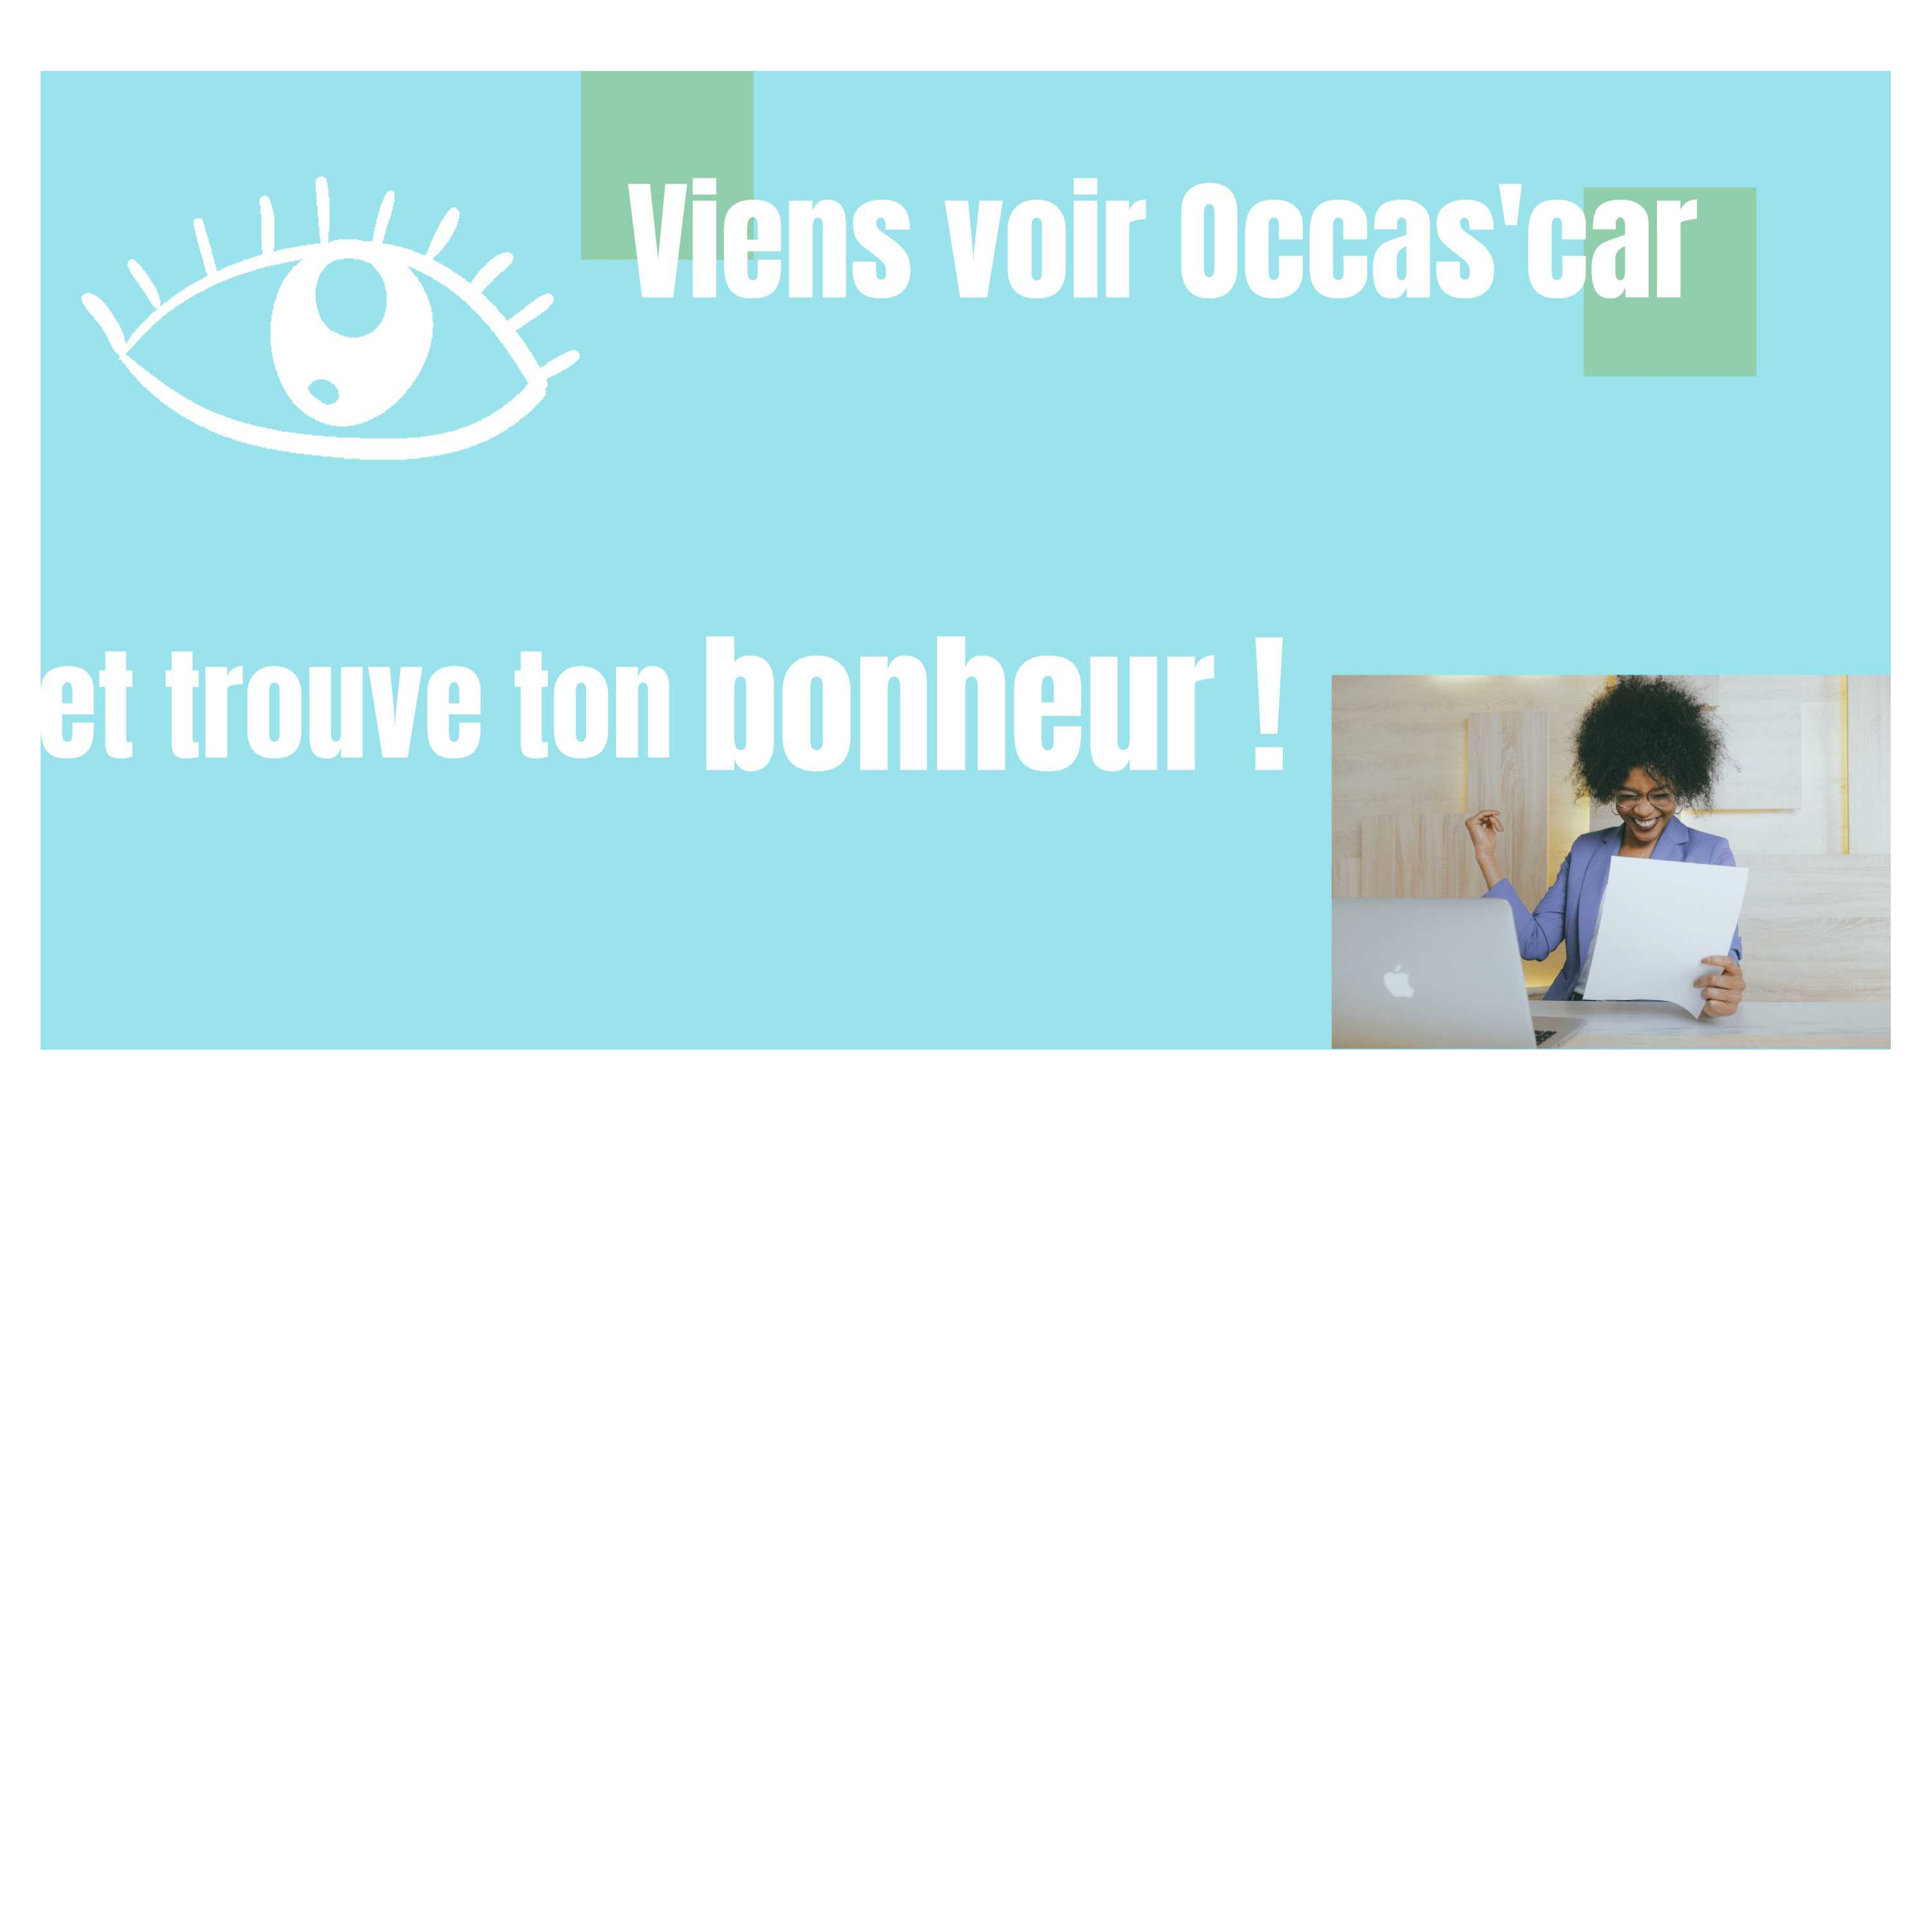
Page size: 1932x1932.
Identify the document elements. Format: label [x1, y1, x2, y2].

picture [41, 71, 1891, 1050]
